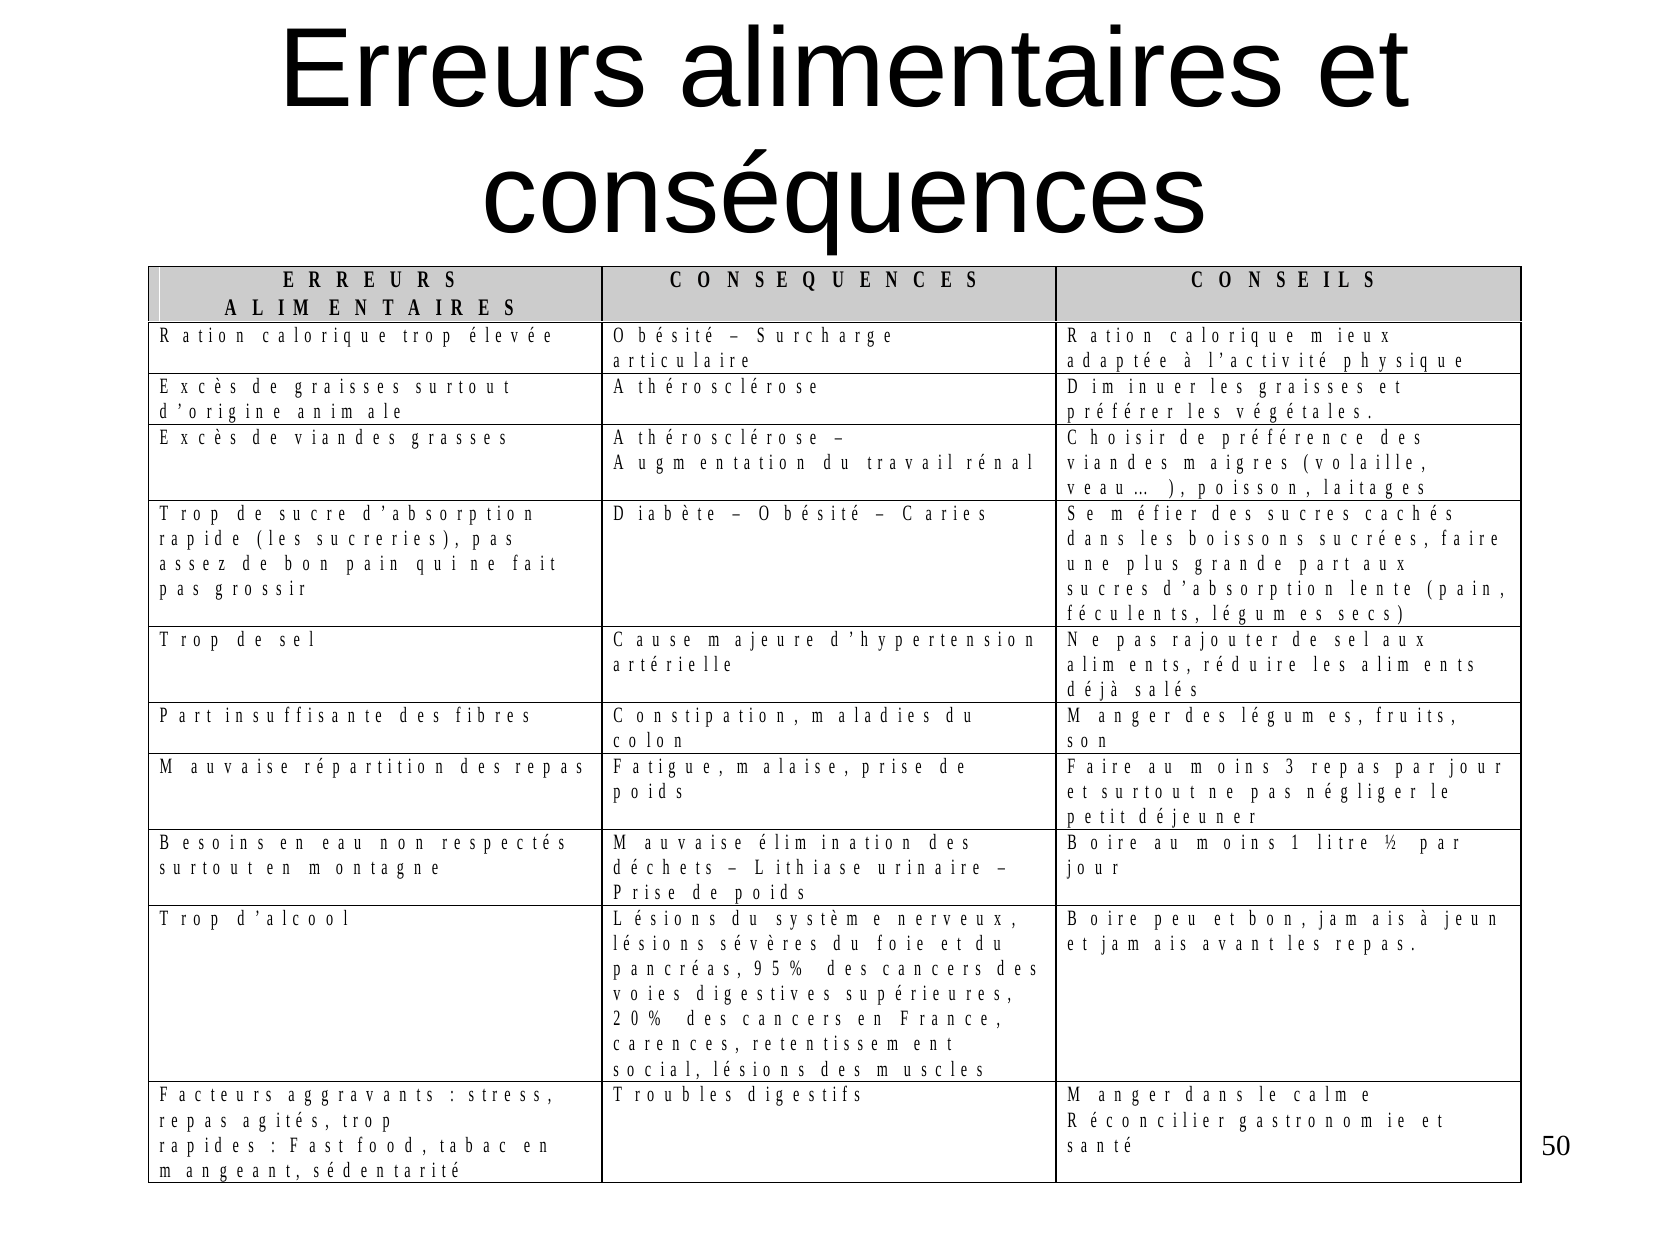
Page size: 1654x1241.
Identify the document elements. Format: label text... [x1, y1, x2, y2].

picture [147, 265, 1625, 1211]
title Erreurs alimentaires et conséquences [118, 4, 1571, 256]
